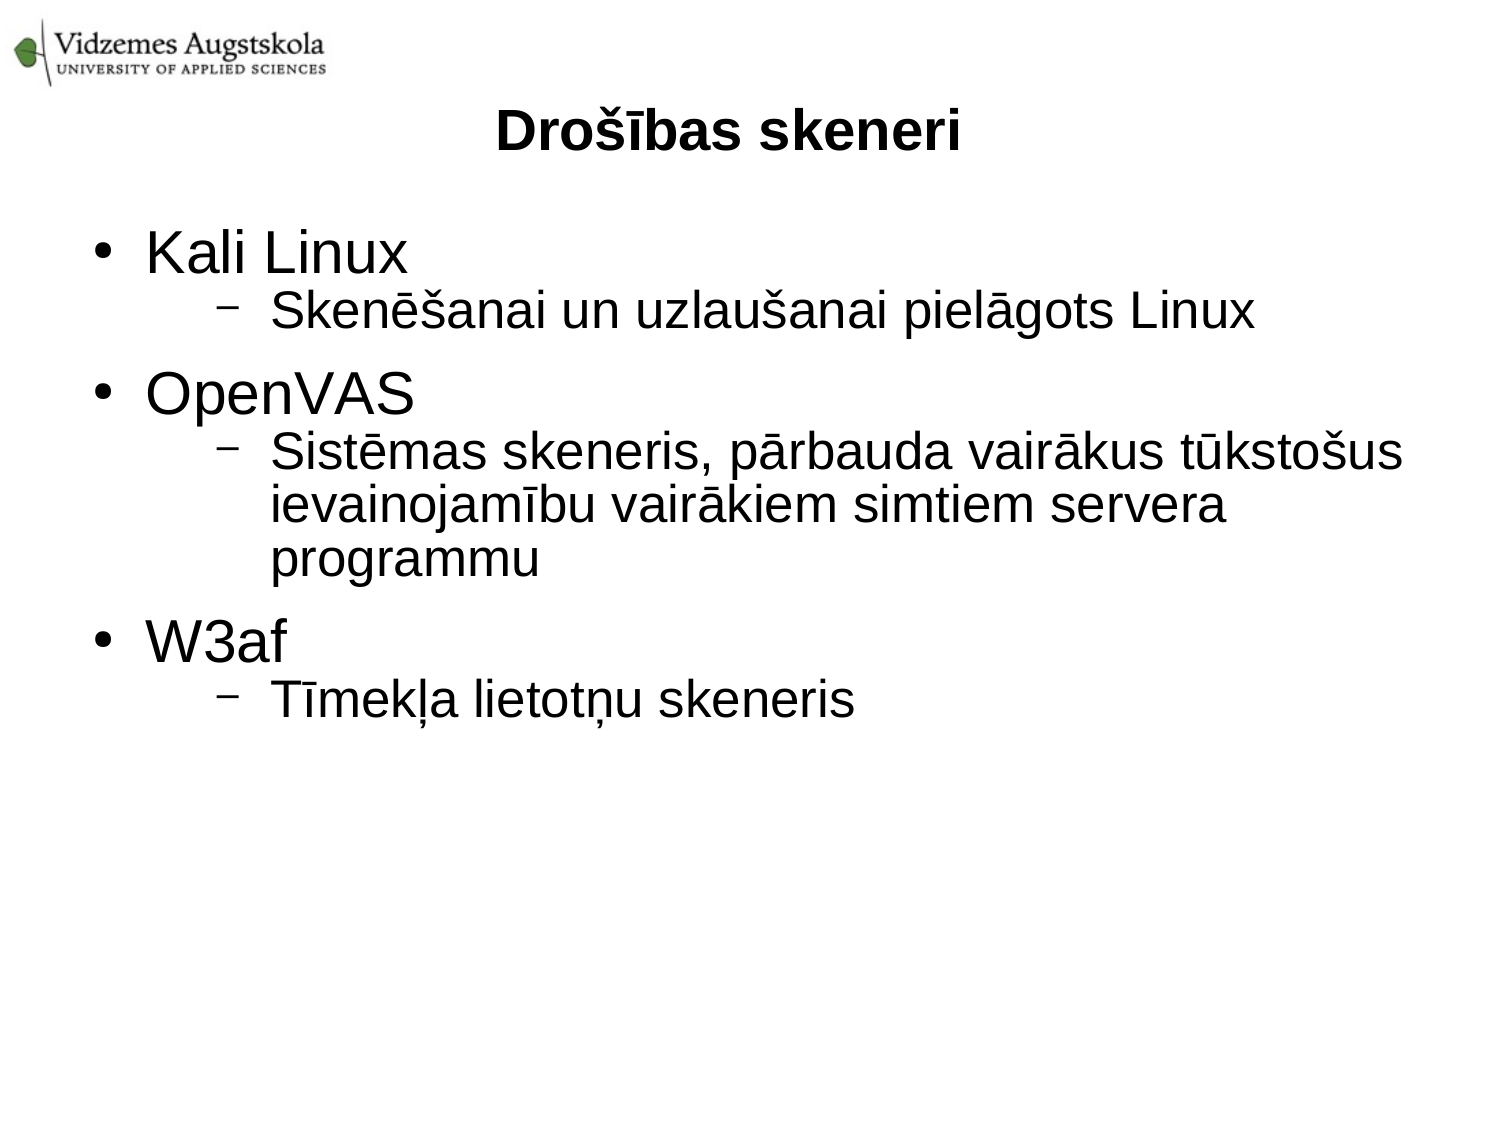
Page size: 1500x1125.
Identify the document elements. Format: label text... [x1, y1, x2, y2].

title Drošības skeneri [85, 87, 1372, 177]
list Kali Linux Skenēšanai un uzlaušanai pielāgots Linux OpenVAS Sistēmas skeneris, pārbauda vairākus tūkstošus ievainojamību vairākiem simtiem servera programmu W3af Tīmekļa lietotņu skeneris [74, 220, 1424, 1010]
picture [5, 2, 334, 102]
